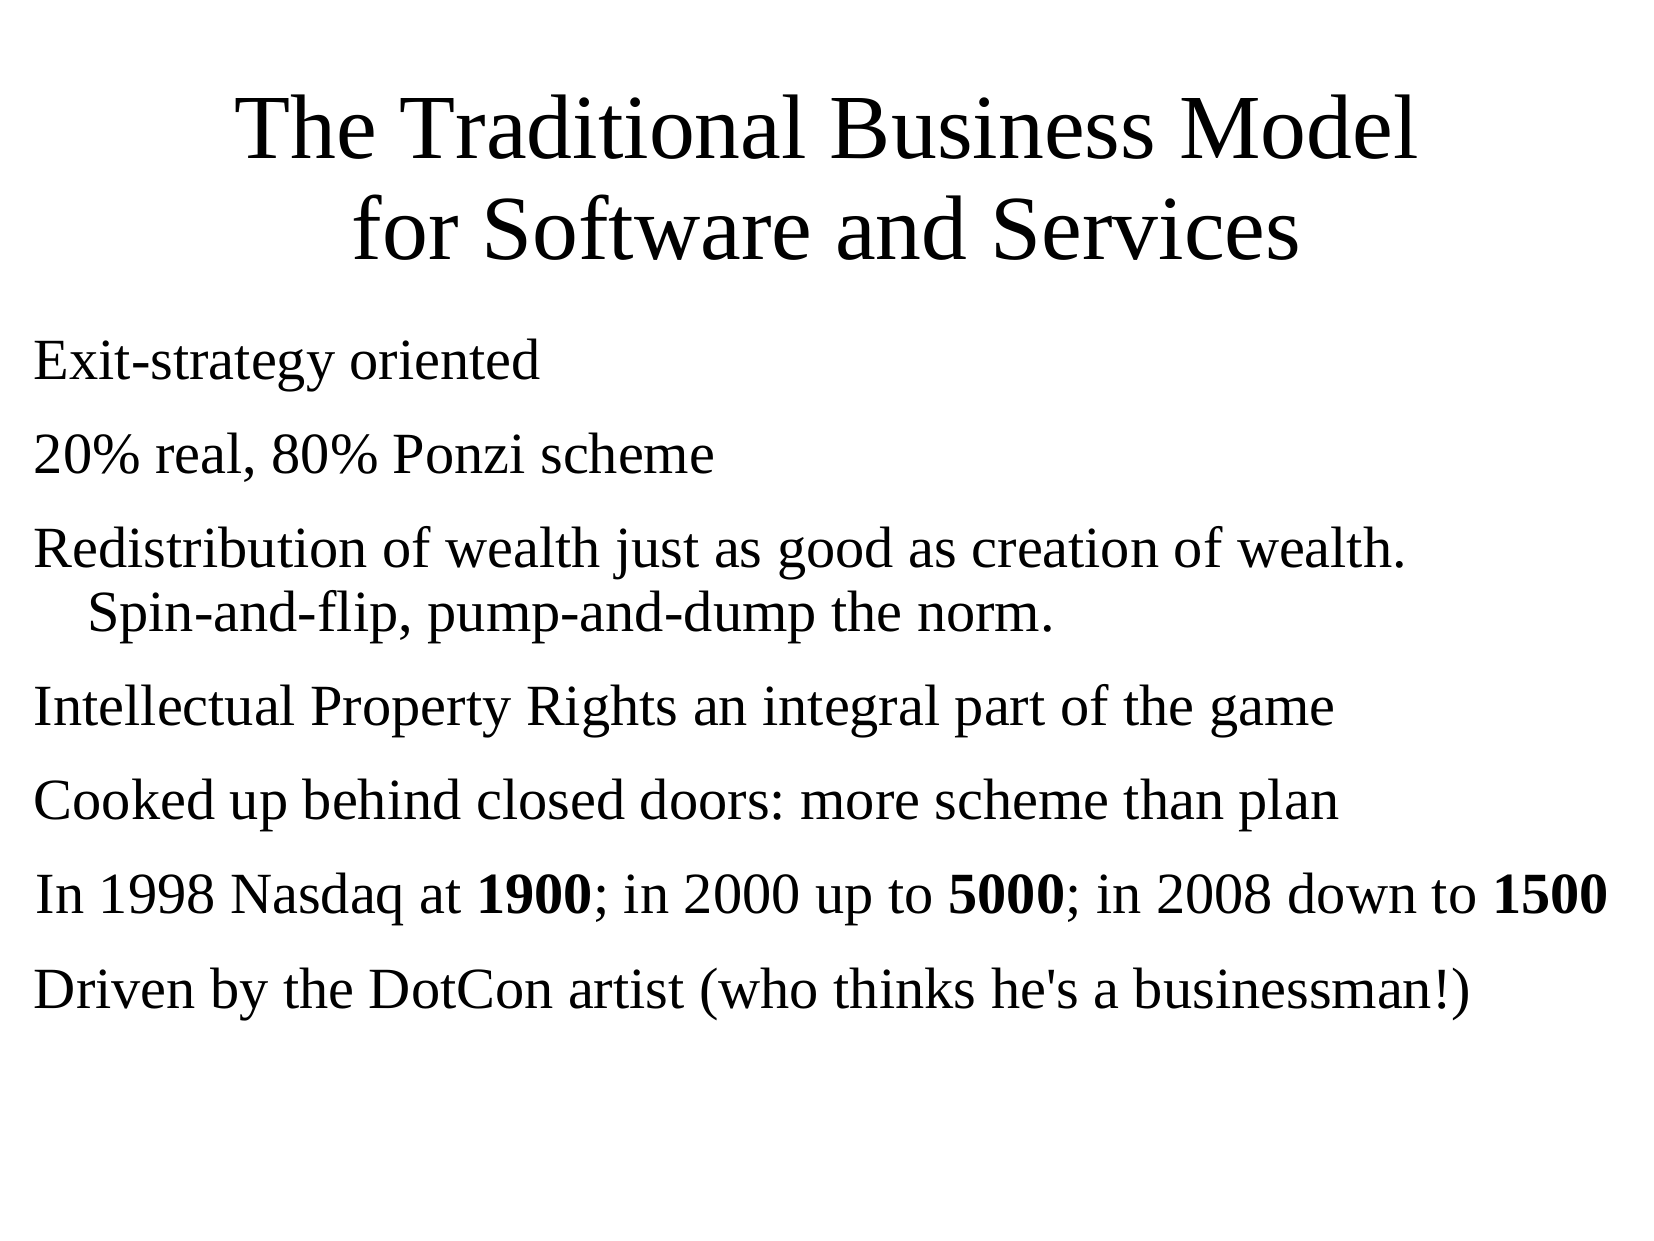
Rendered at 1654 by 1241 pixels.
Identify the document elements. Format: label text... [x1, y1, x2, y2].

list Exit-strategy oriented 20% real, 80% Ponzi scheme Redistribution of wealth just as good as creation of wealth. Spin-and-flip, pump-and-dump the norm. Intellectual Property Rights an integral part of the game Cooked up behind closed doors: more scheme than plan In 1998 Nasdaq at 1900; in 2000 up to 5000; in 2008 down to 1500 Driven by the DotCon artist (who thinks he's a businessman!) [16, 327, 1638, 1151]
title The Traditional Business Model for Software and Services [24, 66, 1631, 290]
